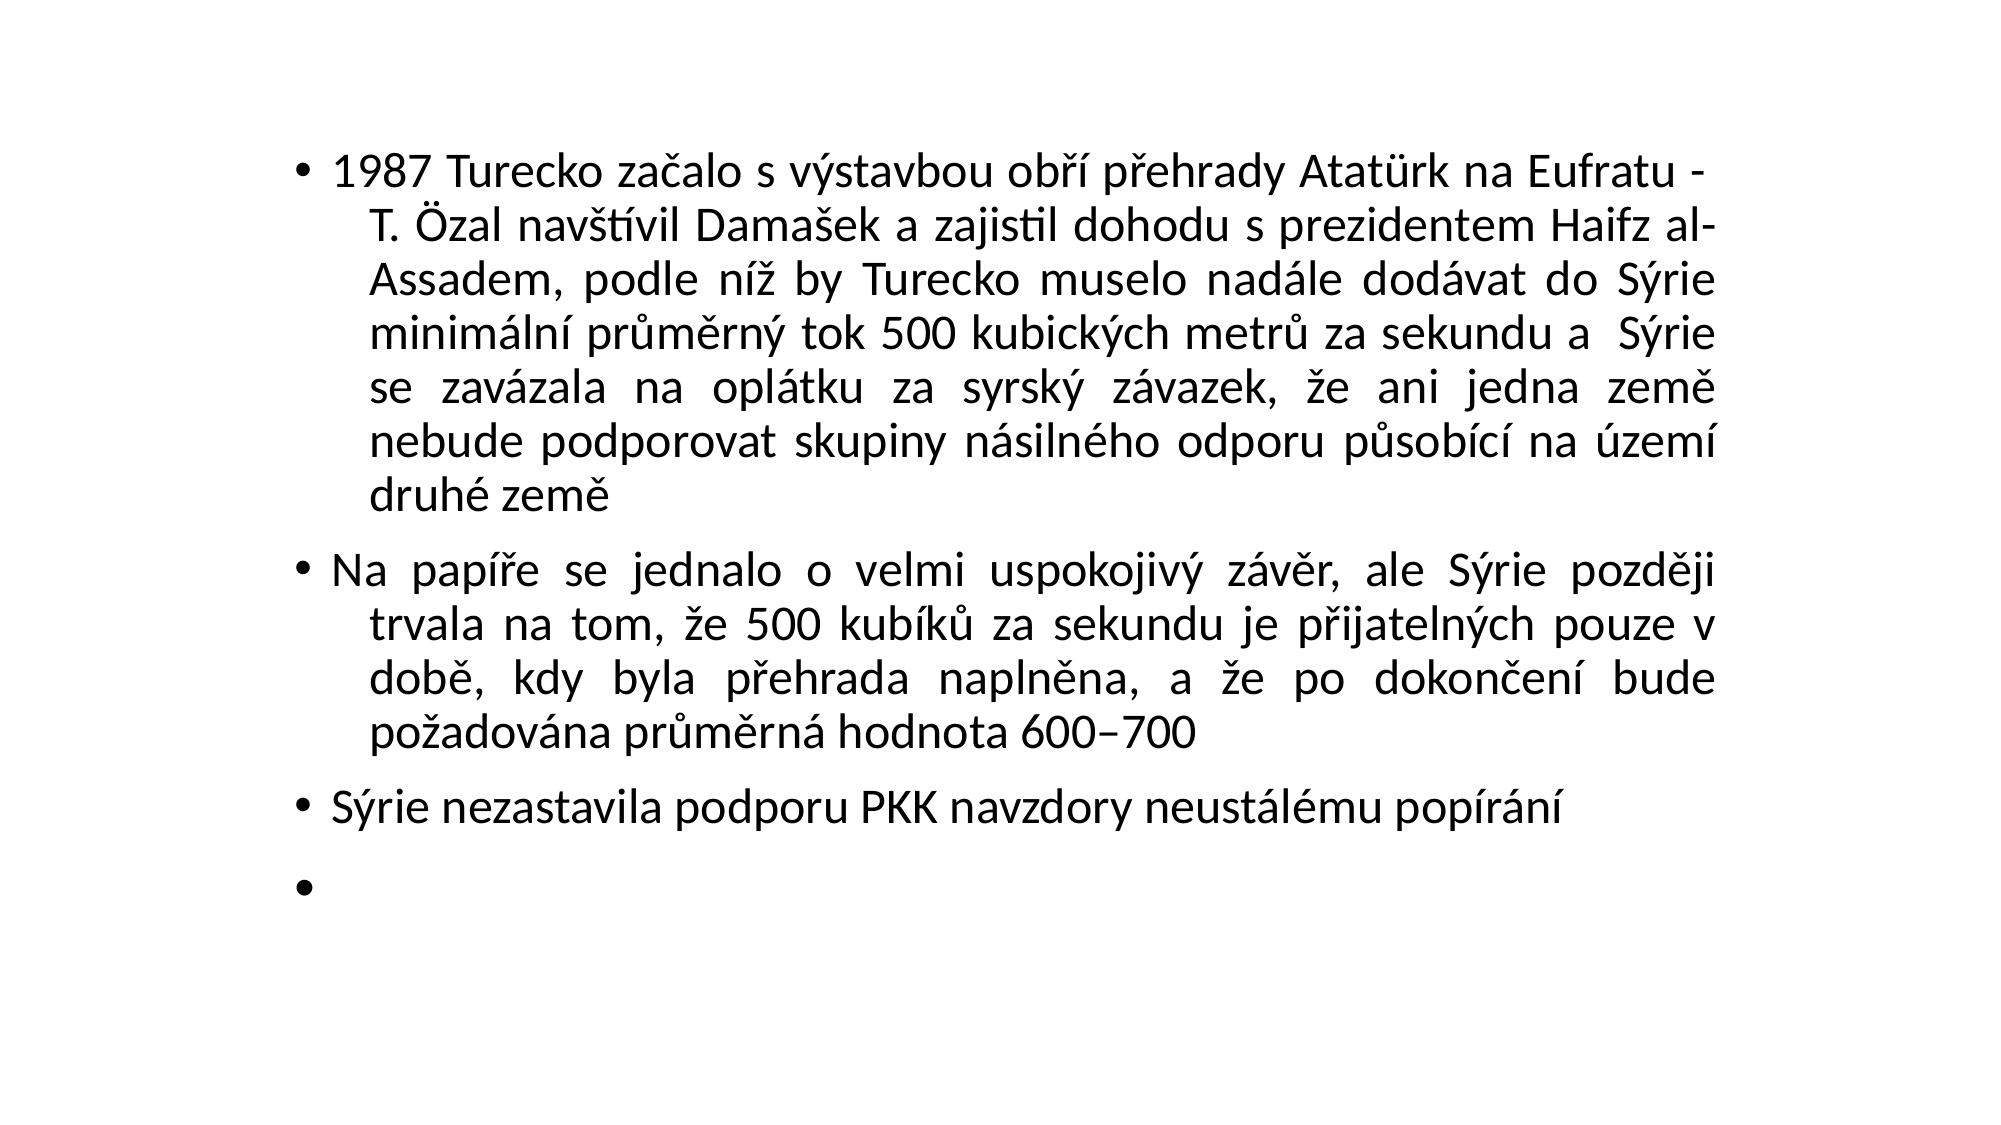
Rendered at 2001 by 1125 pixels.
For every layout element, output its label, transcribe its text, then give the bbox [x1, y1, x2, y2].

list 1987 Turecko začalo s výstavbou obří přehrady Atatürk na Eufratu - T. Özal navštívil Damašek a zajistil dohodu s prezidentem Haifz al-Assadem, podle níž by Turecko muselo nadále dodávat do Sýrie minimální průměrný tok 500 kubických metrů za sekundu a Sýrie se zavázala na oplátku za syrský závazek, že ani jedna země nebude podporovat skupiny násilného odporu působící na území druhé země​ Na papíře se jednalo o velmi uspokojivý závěr, ale Sýrie později trvala na tom, že 500 kubíků za sekundu je přijatelných pouze v době, kdy byla přehrada naplněna, a že po dokončení bude požadována průměrná hodnota 600–700​ Sýrie nezastavila podporu PKK navzdory neustálému popírání [279, 137, 1733, 1094]
